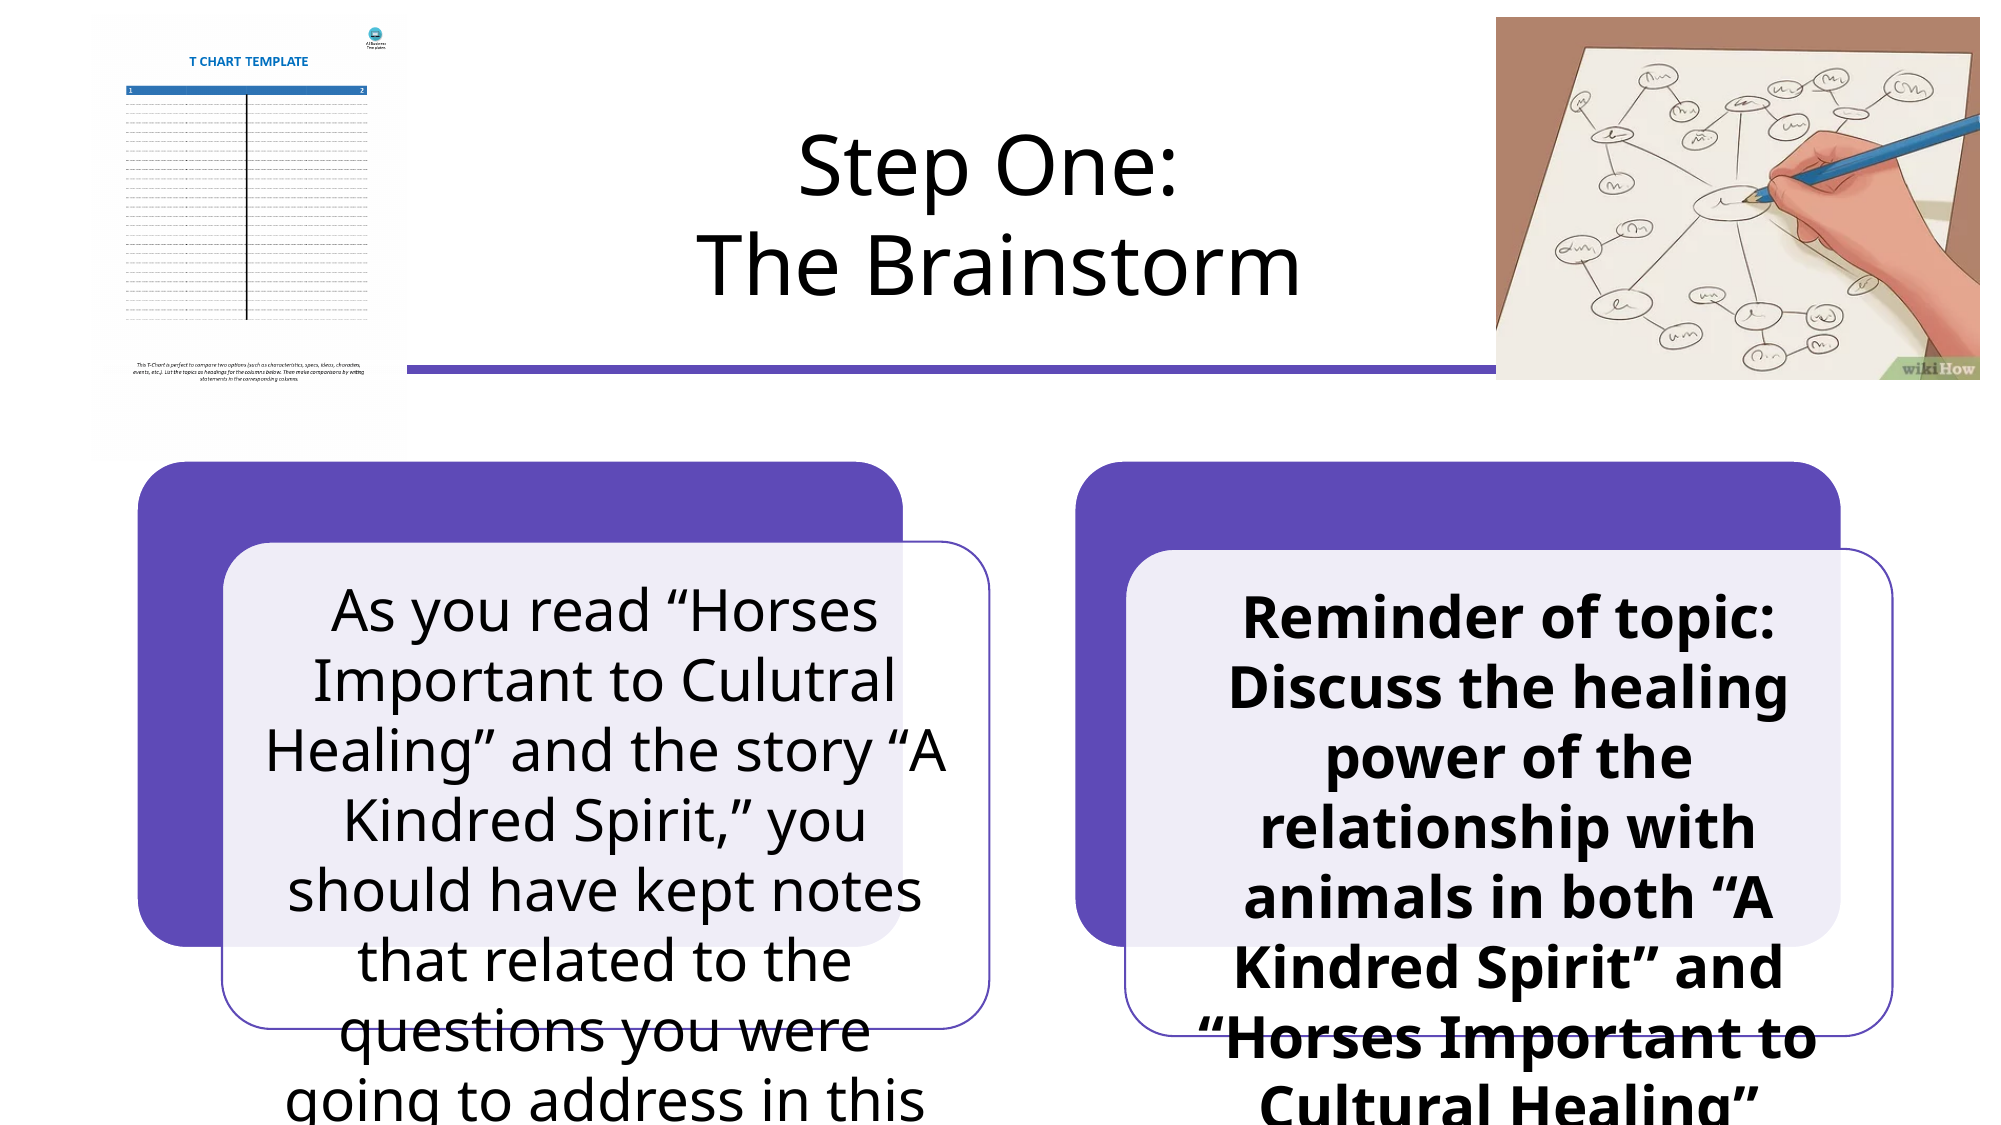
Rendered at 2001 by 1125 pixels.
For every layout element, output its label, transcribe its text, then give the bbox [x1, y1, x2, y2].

text_box [1707, 1103, 1720, 1122]
picture [91, 14, 407, 461]
text_box [1671, 1103, 1683, 1125]
text_box As you read “Horses Important to Culutral Healing” and the story “A Kindred Spirit,” you should have kept notes that related to the questions you were going to address in this essay: [221, 541, 990, 1029]
text_box [1522, 1110, 1539, 1125]
title Step One: The Brainstorm [407, 103, 1496, 320]
text_box [293, 1093, 310, 1117]
text_box [415, 1093, 432, 1117]
text_box [0, 0, 2000, 1125]
picture [1496, 17, 1980, 380]
text_box Reminder of topic: Discuss the healing power of the relationship with animals in both “A Kindred Spirit” and “Horses Important to Cultural Healing” OR “what would the narrator in “A Kindred Sprit” think of the school in “Horses Important to Cultural Healing” [1125, 548, 1893, 1037]
text_box [1565, 1102, 1577, 1108]
text_box [1451, 1113, 1462, 1122]
text_box [1598, 1113, 1609, 1122]
